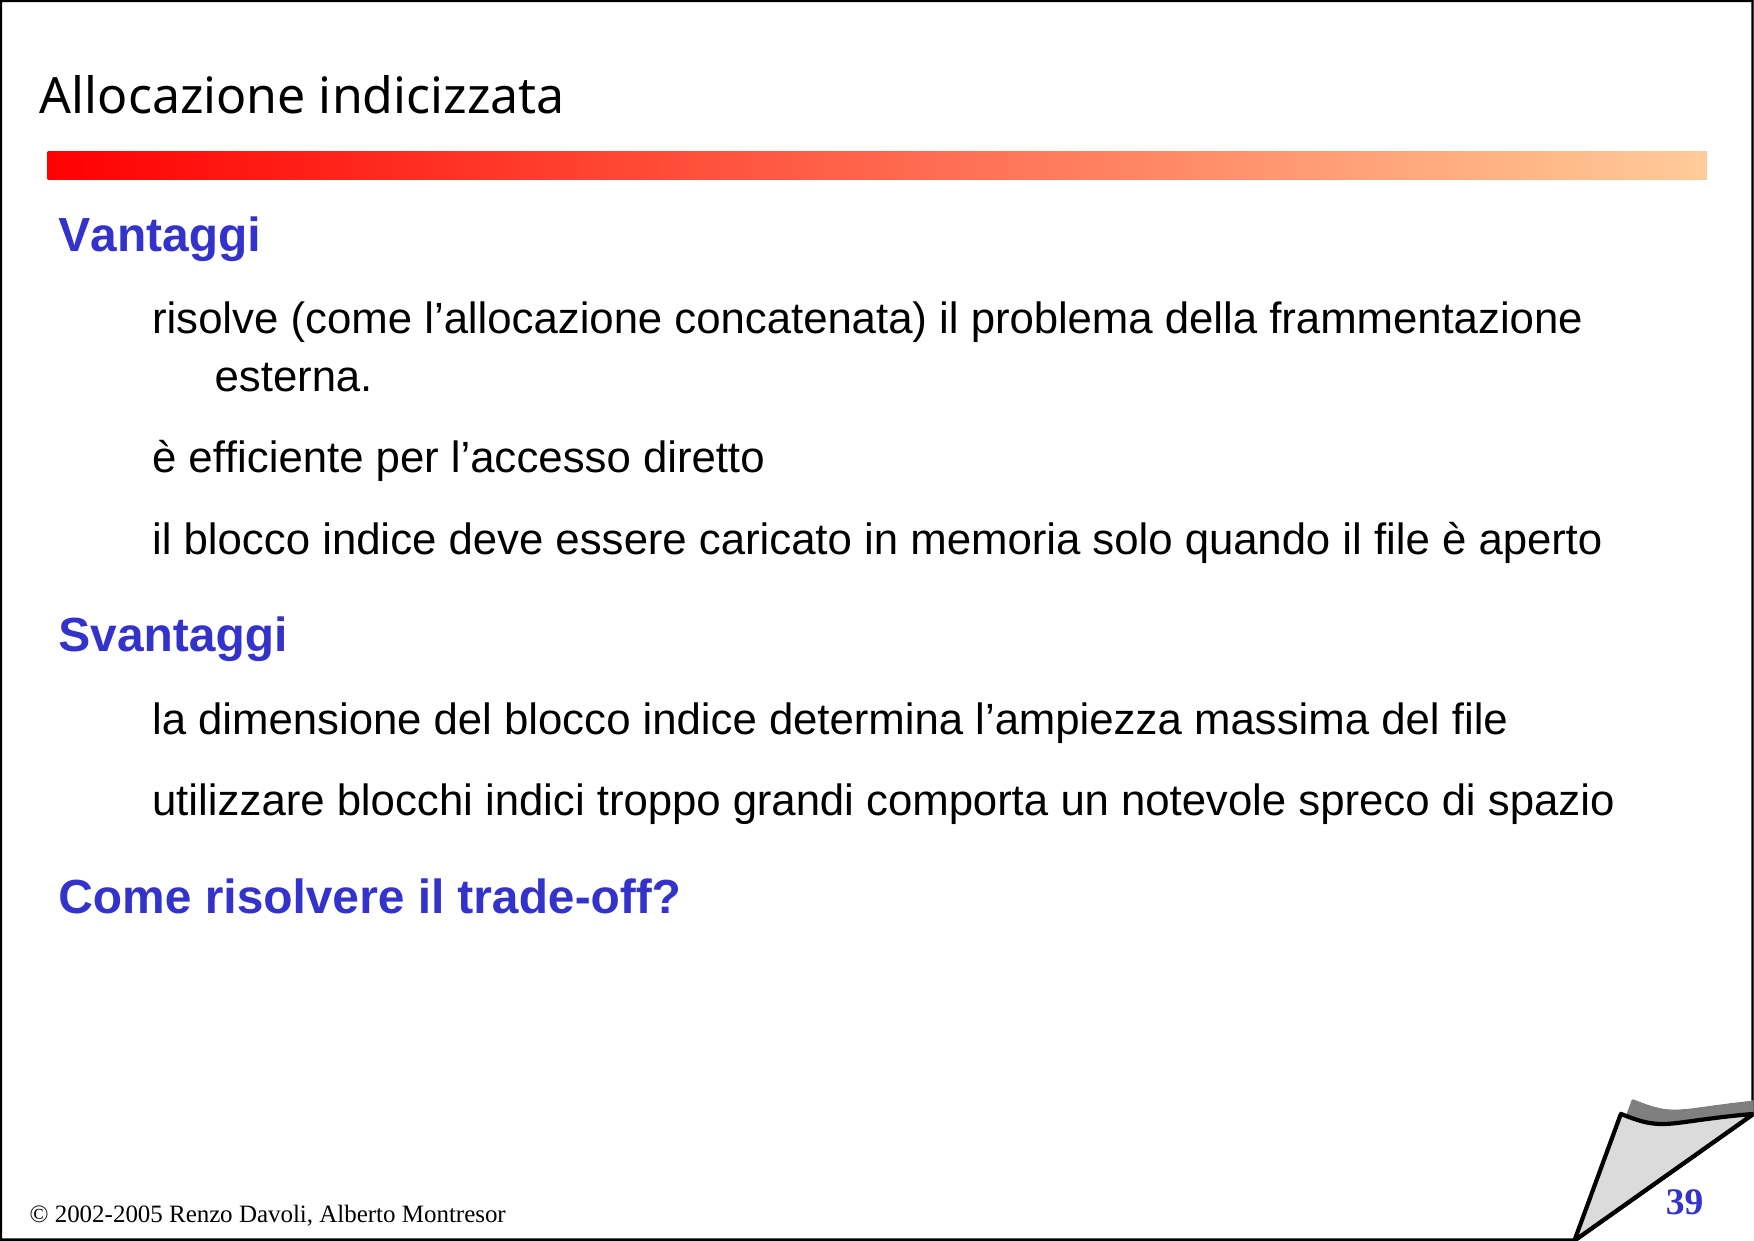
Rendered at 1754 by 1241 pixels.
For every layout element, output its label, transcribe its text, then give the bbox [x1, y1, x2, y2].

text_box 6-11 [1074, 152, 1078, 179]
title Allocazione indicizzata [40, 49, 1713, 144]
list Vantaggi risolve (come l’allocazione concatenata) il problema della frammentazione esterna. è efficiente per l’accesso diretto il blocco indice deve essere caricato in memoria solo quando il file è aperto Svantaggi la dimensione del blocco indice determina l’ampiezza massima del file utilizzare blocchi indici troppo grandi comporta un notevole spreco di spazio Come risolvere il trade-off? [58, 206, 1695, 1185]
text_box Start [1469, 152, 1474, 179]
